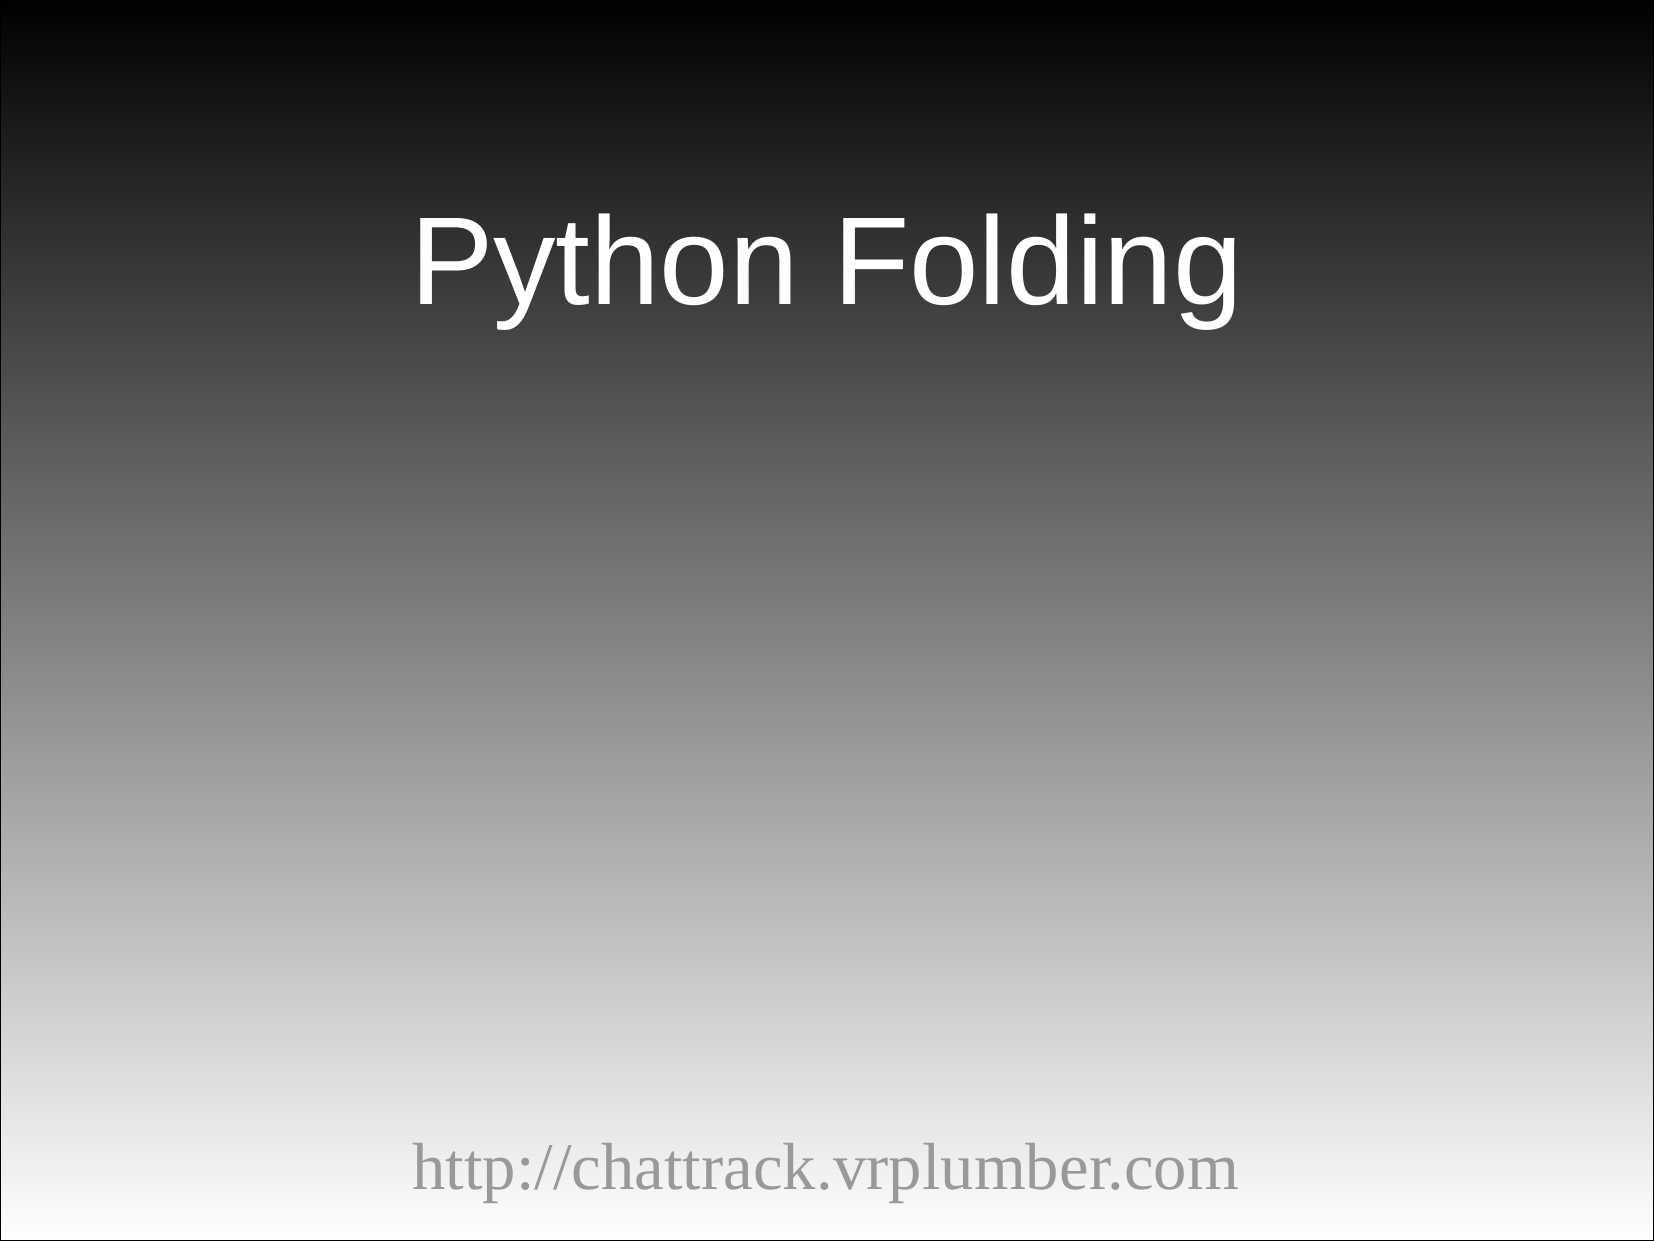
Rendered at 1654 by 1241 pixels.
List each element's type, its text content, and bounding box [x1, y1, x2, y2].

title Python Folding [0, 56, 1654, 466]
